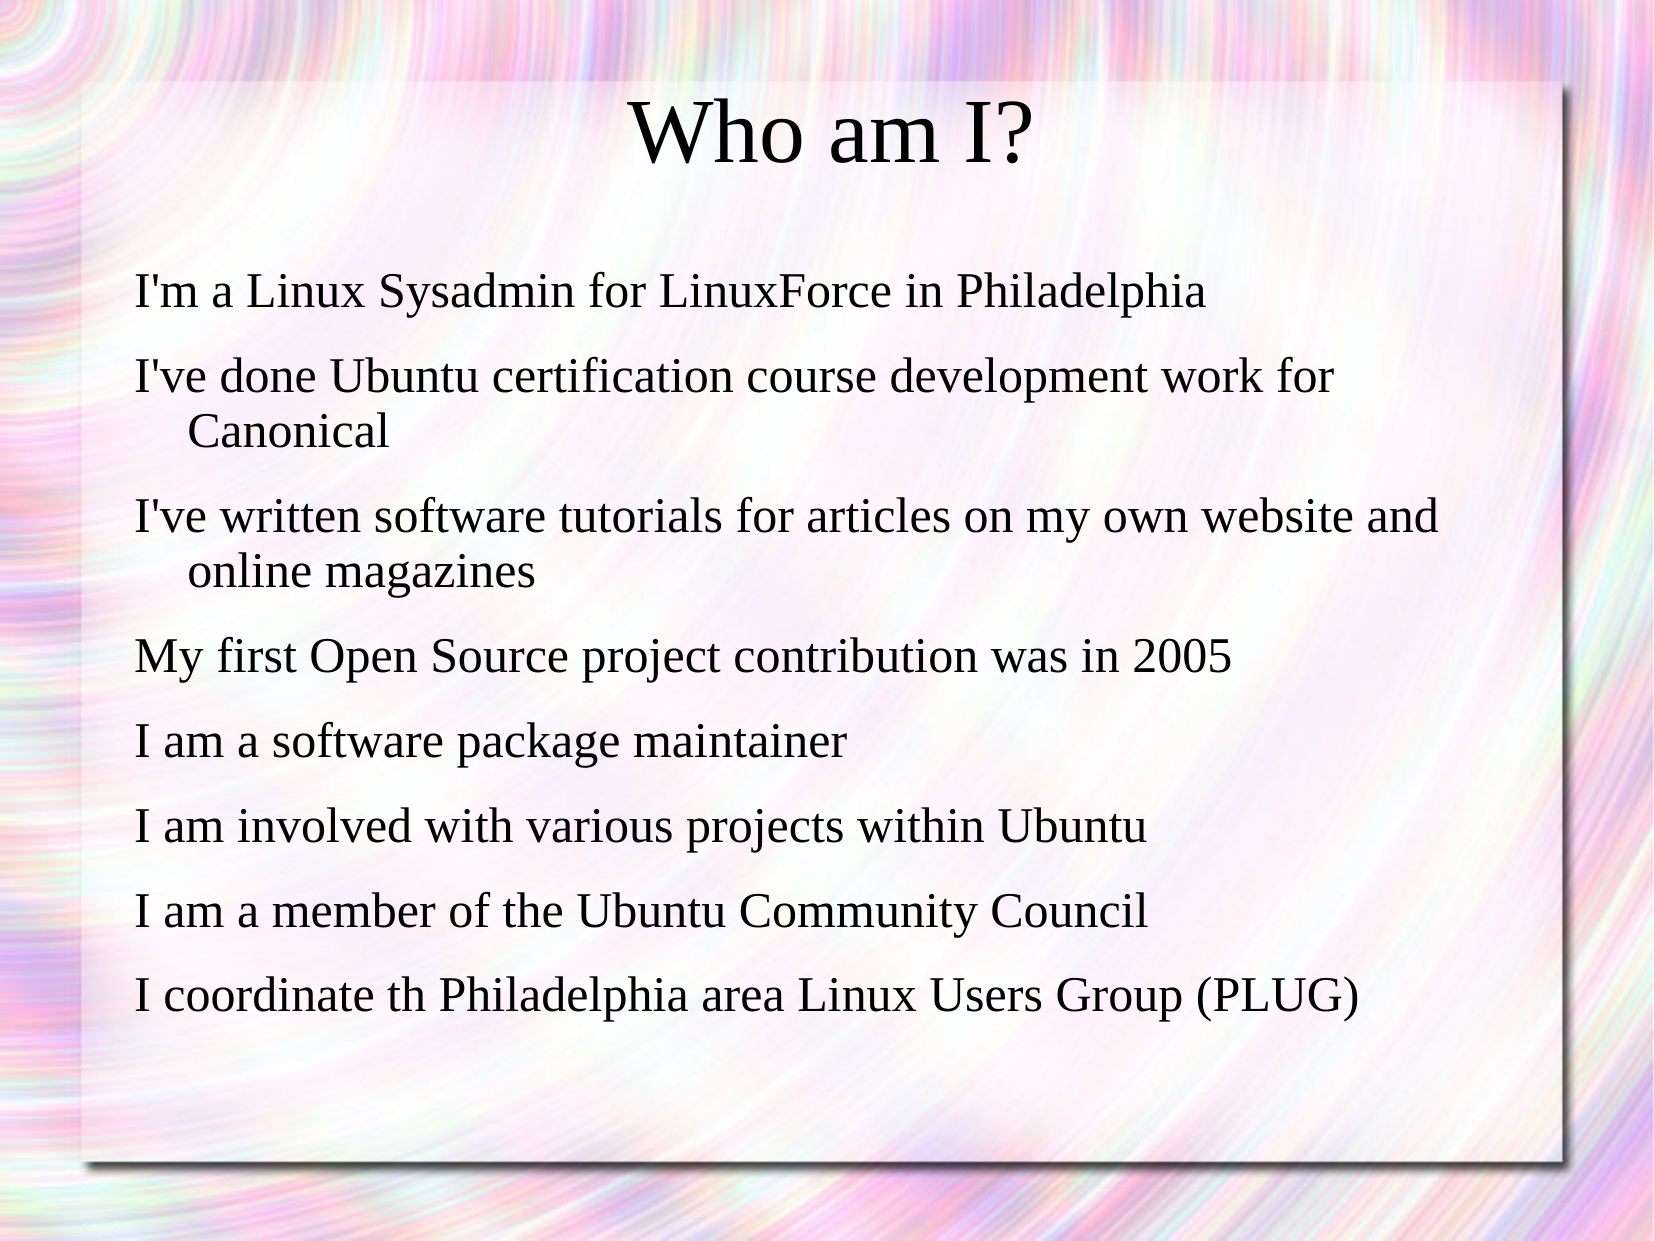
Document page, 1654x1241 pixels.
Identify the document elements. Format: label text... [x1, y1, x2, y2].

picture [0, 0, 1654, 1241]
list I'm a Linux Sysadmin for LinuxForce in Philadelphia I've done Ubuntu certification course development work for Canonical I've written software tutorials for articles on my own website and online magazines My first Open Source project contribution was in 2005 I am a software package maintainer I am involved with various projects within Ubuntu I am a member of the Ubuntu Community Council I coordinate th Philadelphia area Linux Users Group (PLUG) [116, 187, 1538, 1079]
title Who am I? [125, 37, 1538, 187]
